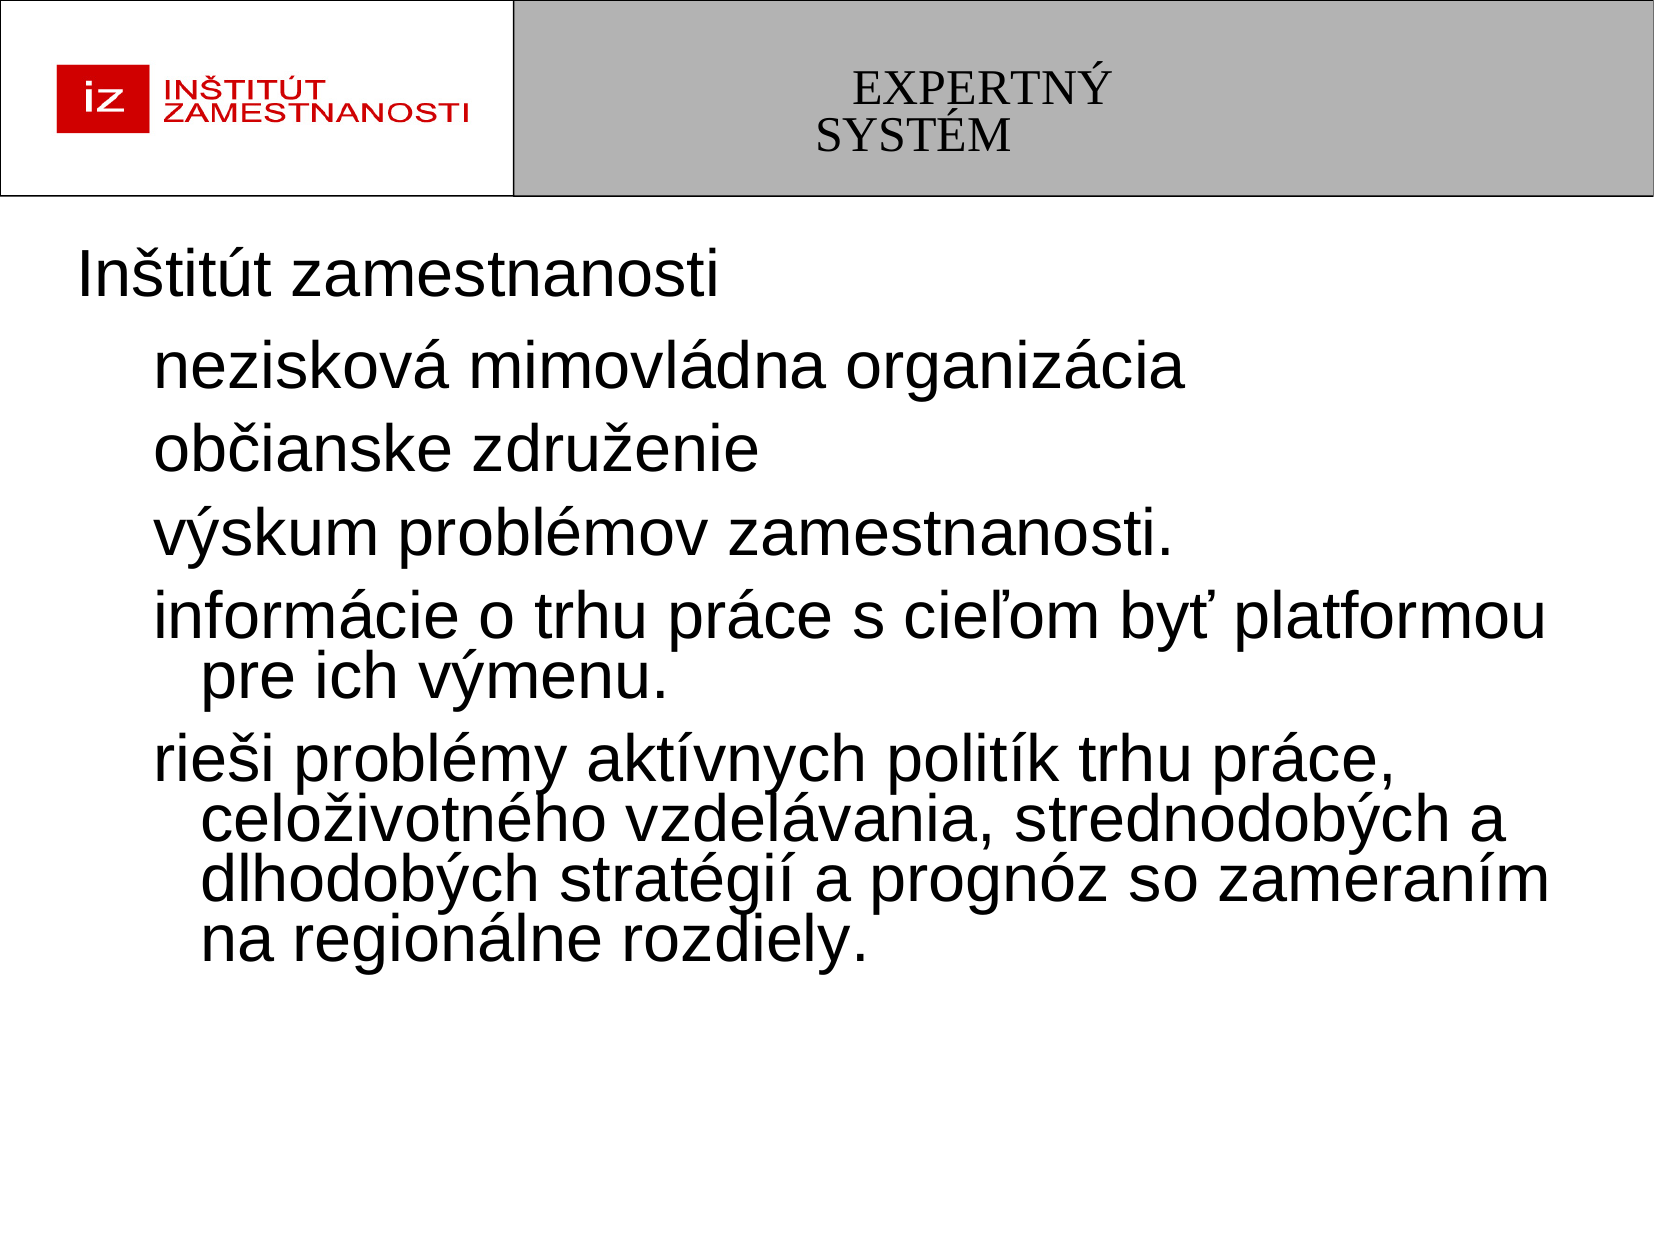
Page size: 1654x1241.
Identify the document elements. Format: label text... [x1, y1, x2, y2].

picture [5, 5, 513, 190]
text_box [0, 0, 1654, 197]
text_box EXPERTNÝ SYSTÉM [800, 59, 1329, 130]
list Inštitút zamestnanosti nezisková mimovládna organizácia občianske združenie výskum problémov zamestnanosti. informácie o trhu práce s cieľom byť platformou pre ich výmenu. rieši problémy aktívnych politík trhu práce, celoživotného vzdelávania, strednodobých a dlhodobých stratégií a prognóz so zameraním na regionálne rozdiely. [59, 236, 1595, 1018]
